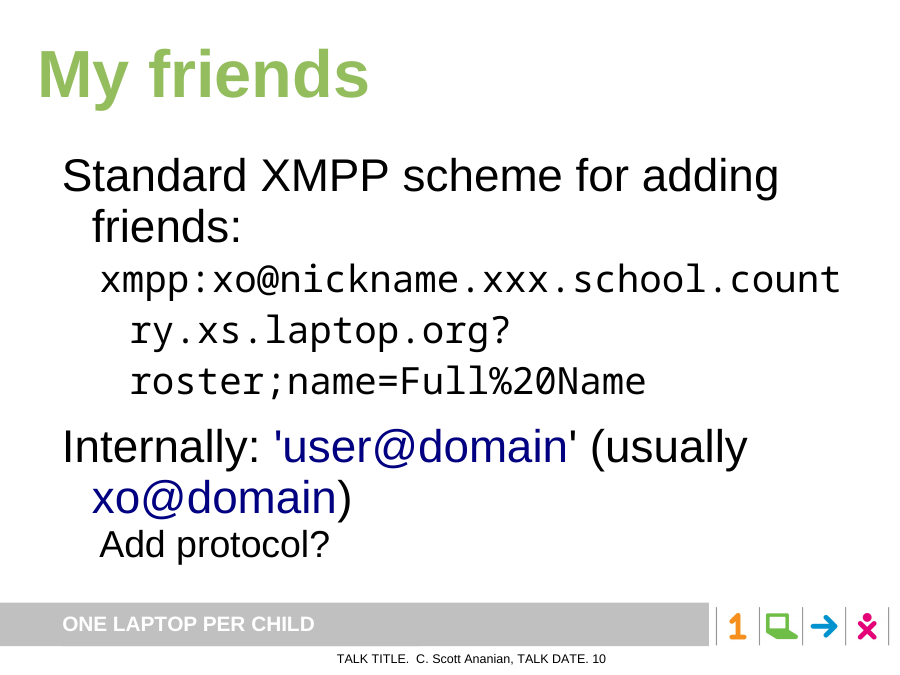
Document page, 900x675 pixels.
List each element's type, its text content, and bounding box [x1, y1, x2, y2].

picture [844, 598, 898, 655]
list Standard XMPP scheme for adding friends: xmpp:xo@nickname.xxx.school.country.xs.laptop.org?roster;name=Full%20Name Internally: 'user@domain' (usually xo@domain) Add protocol? [61, 150, 844, 675]
title My friends [37, 37, 856, 211]
